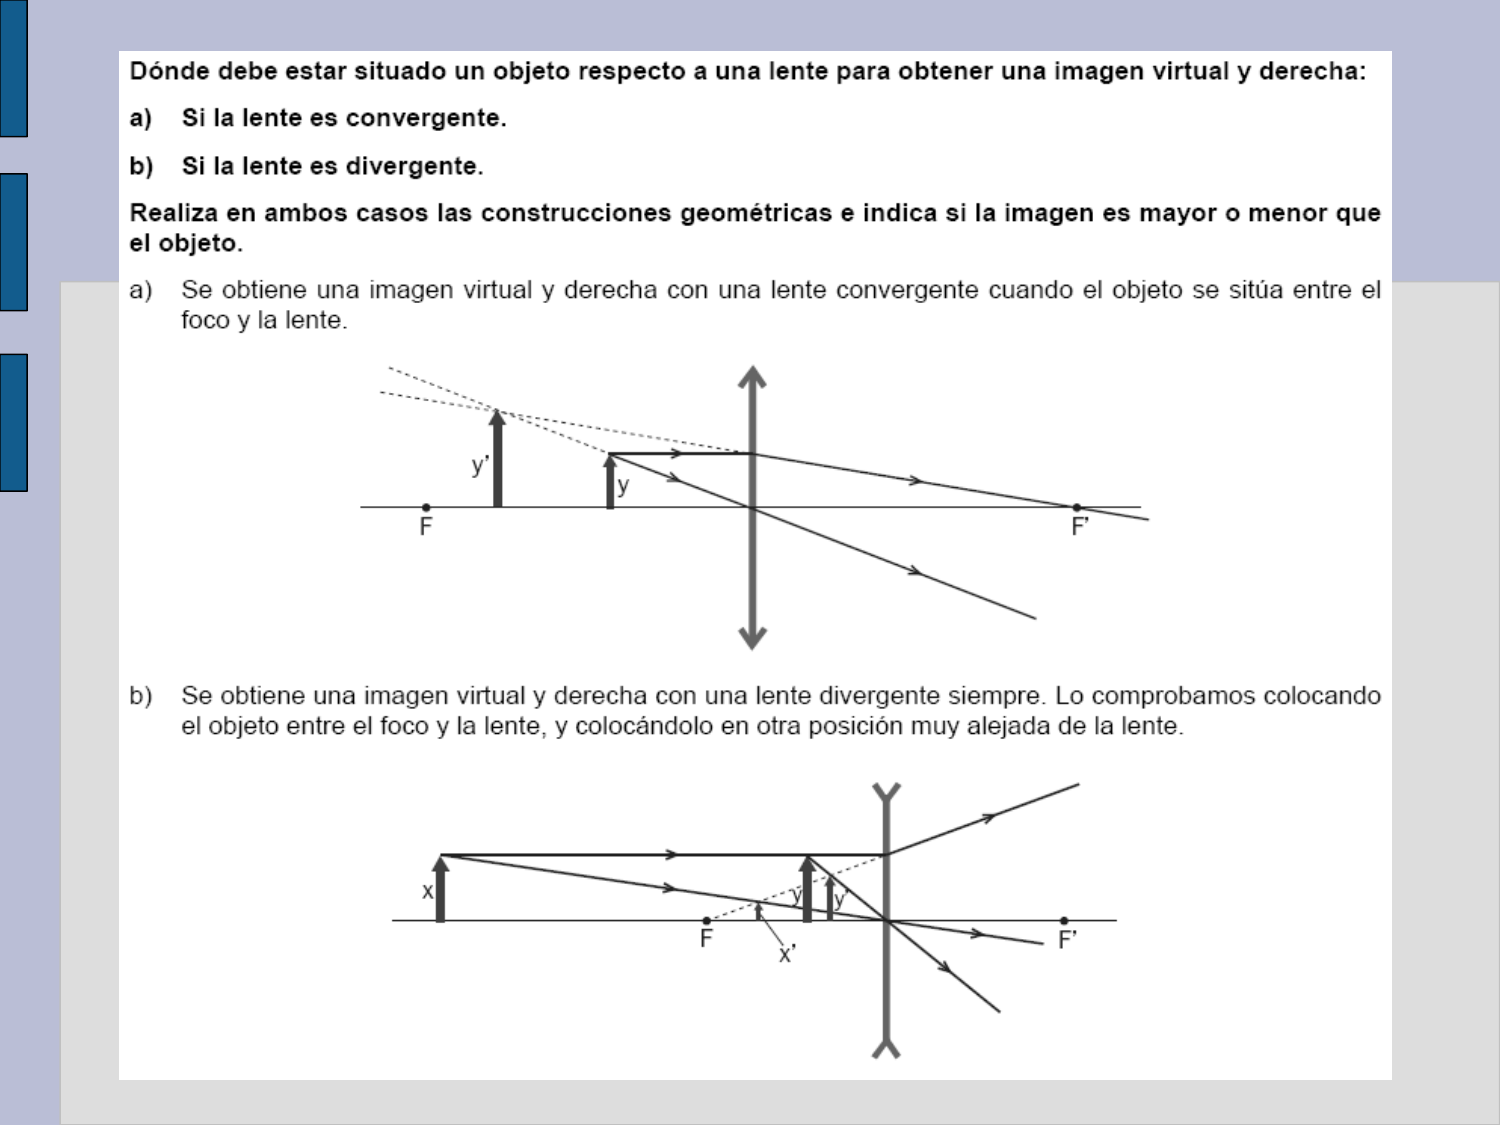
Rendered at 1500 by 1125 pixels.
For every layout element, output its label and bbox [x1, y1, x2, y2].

picture [119, 51, 1392, 1080]
